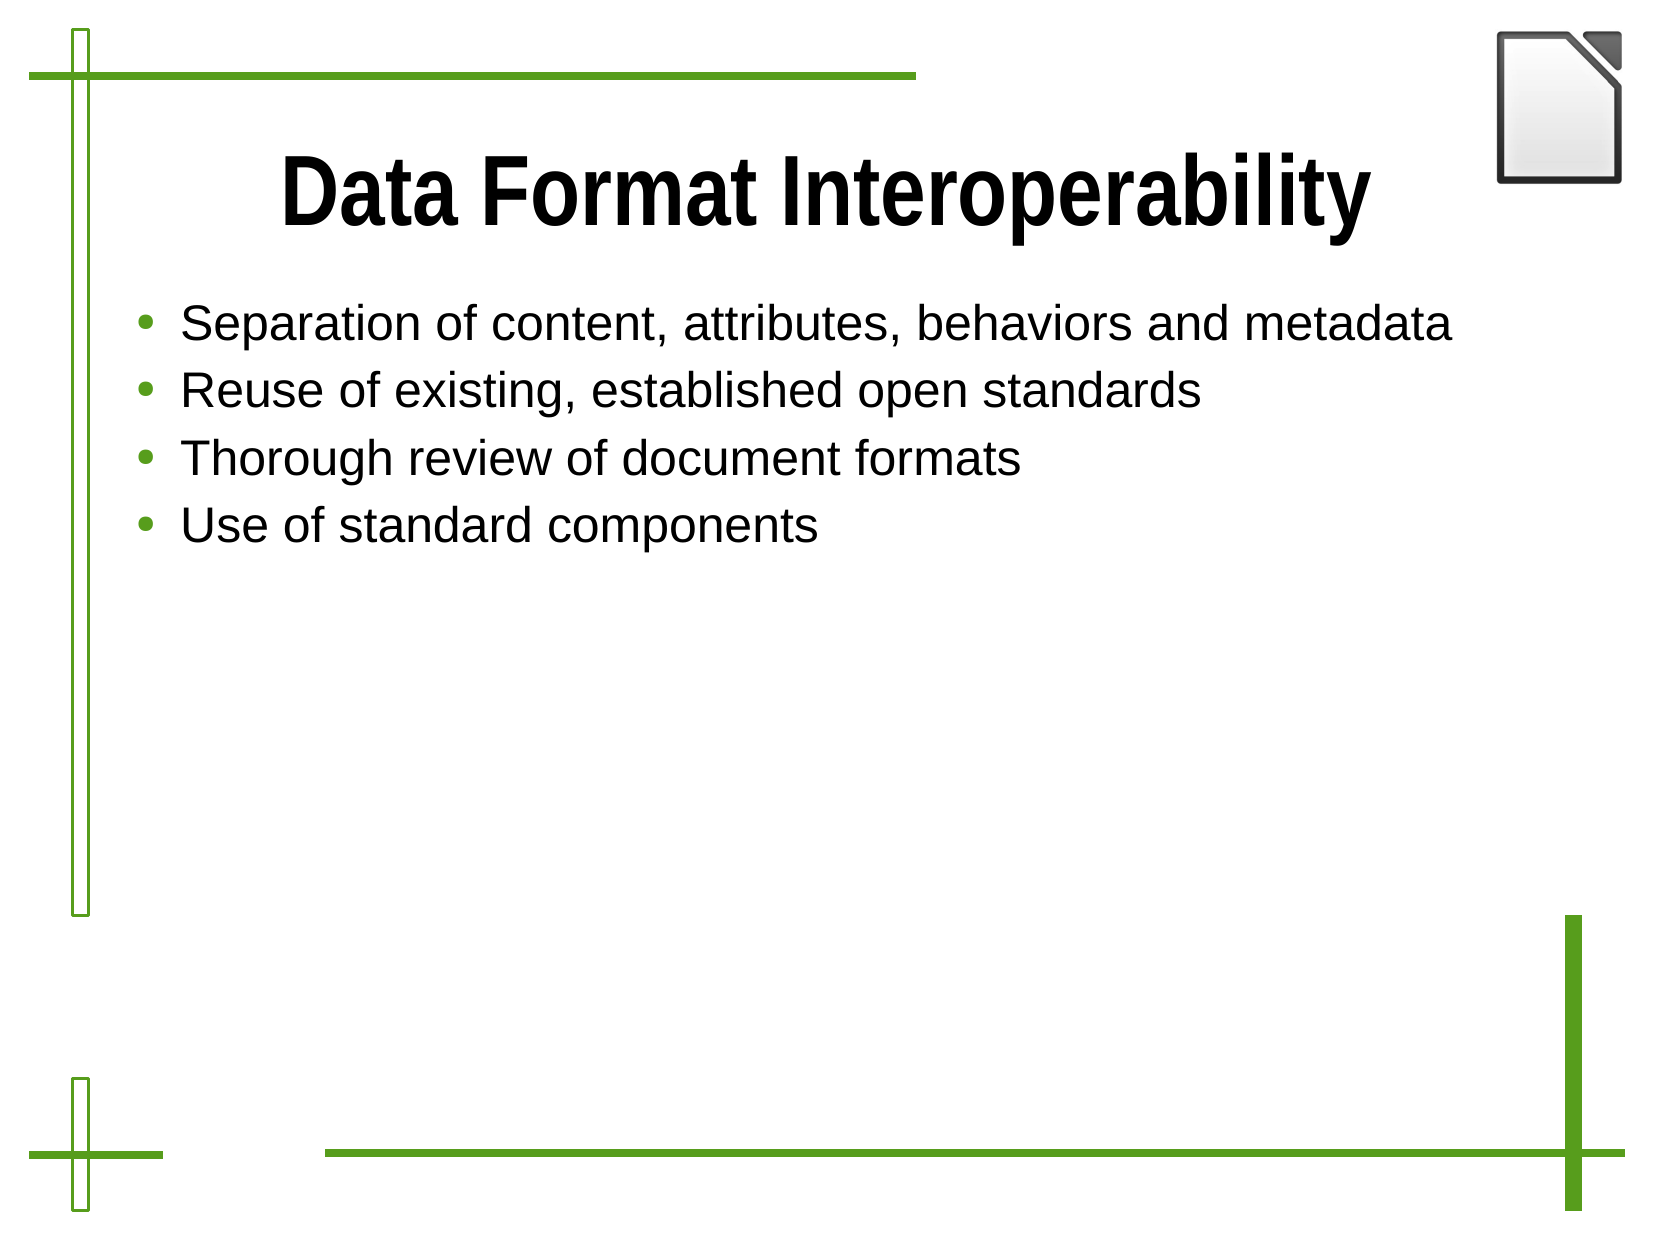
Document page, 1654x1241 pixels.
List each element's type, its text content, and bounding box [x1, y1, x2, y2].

list Separation of content, attributes, behaviors and metadata Reuse of existing, established open standards Thorough review of document formats Use of standard components [118, 295, 1536, 1123]
picture [1494, 29, 1624, 186]
title Data Format Interoperability [118, 118, 1536, 260]
